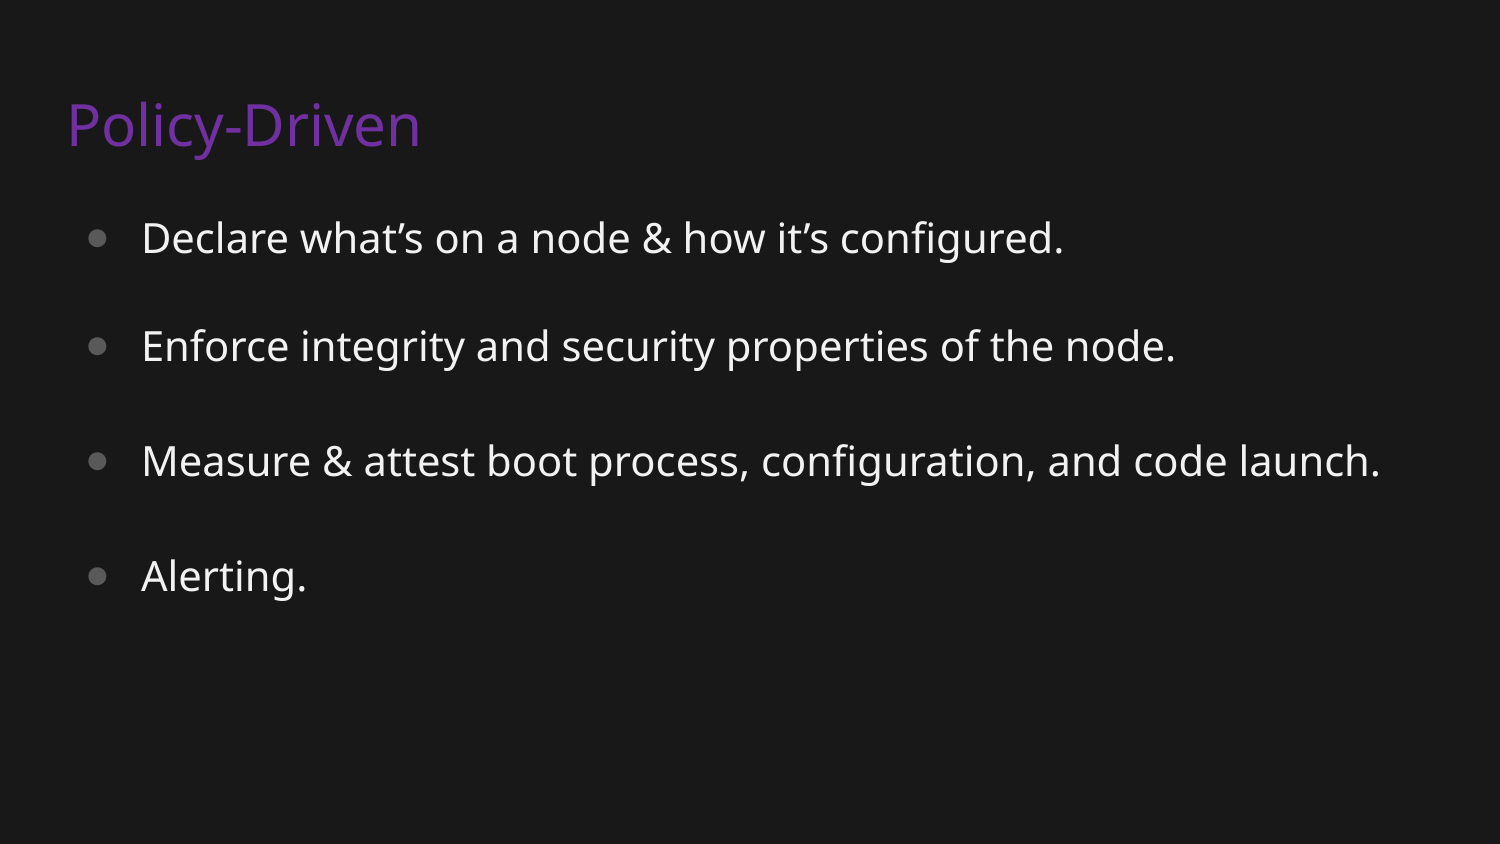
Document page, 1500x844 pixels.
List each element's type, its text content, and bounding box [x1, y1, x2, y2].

title Policy-Driven [51, 72, 1449, 167]
list Declare what’s on a node & how it’s configured. Enforce integrity and security properties of the node. Measure & attest boot process, configuration, and code launch. Alerting. [51, 189, 1449, 750]
